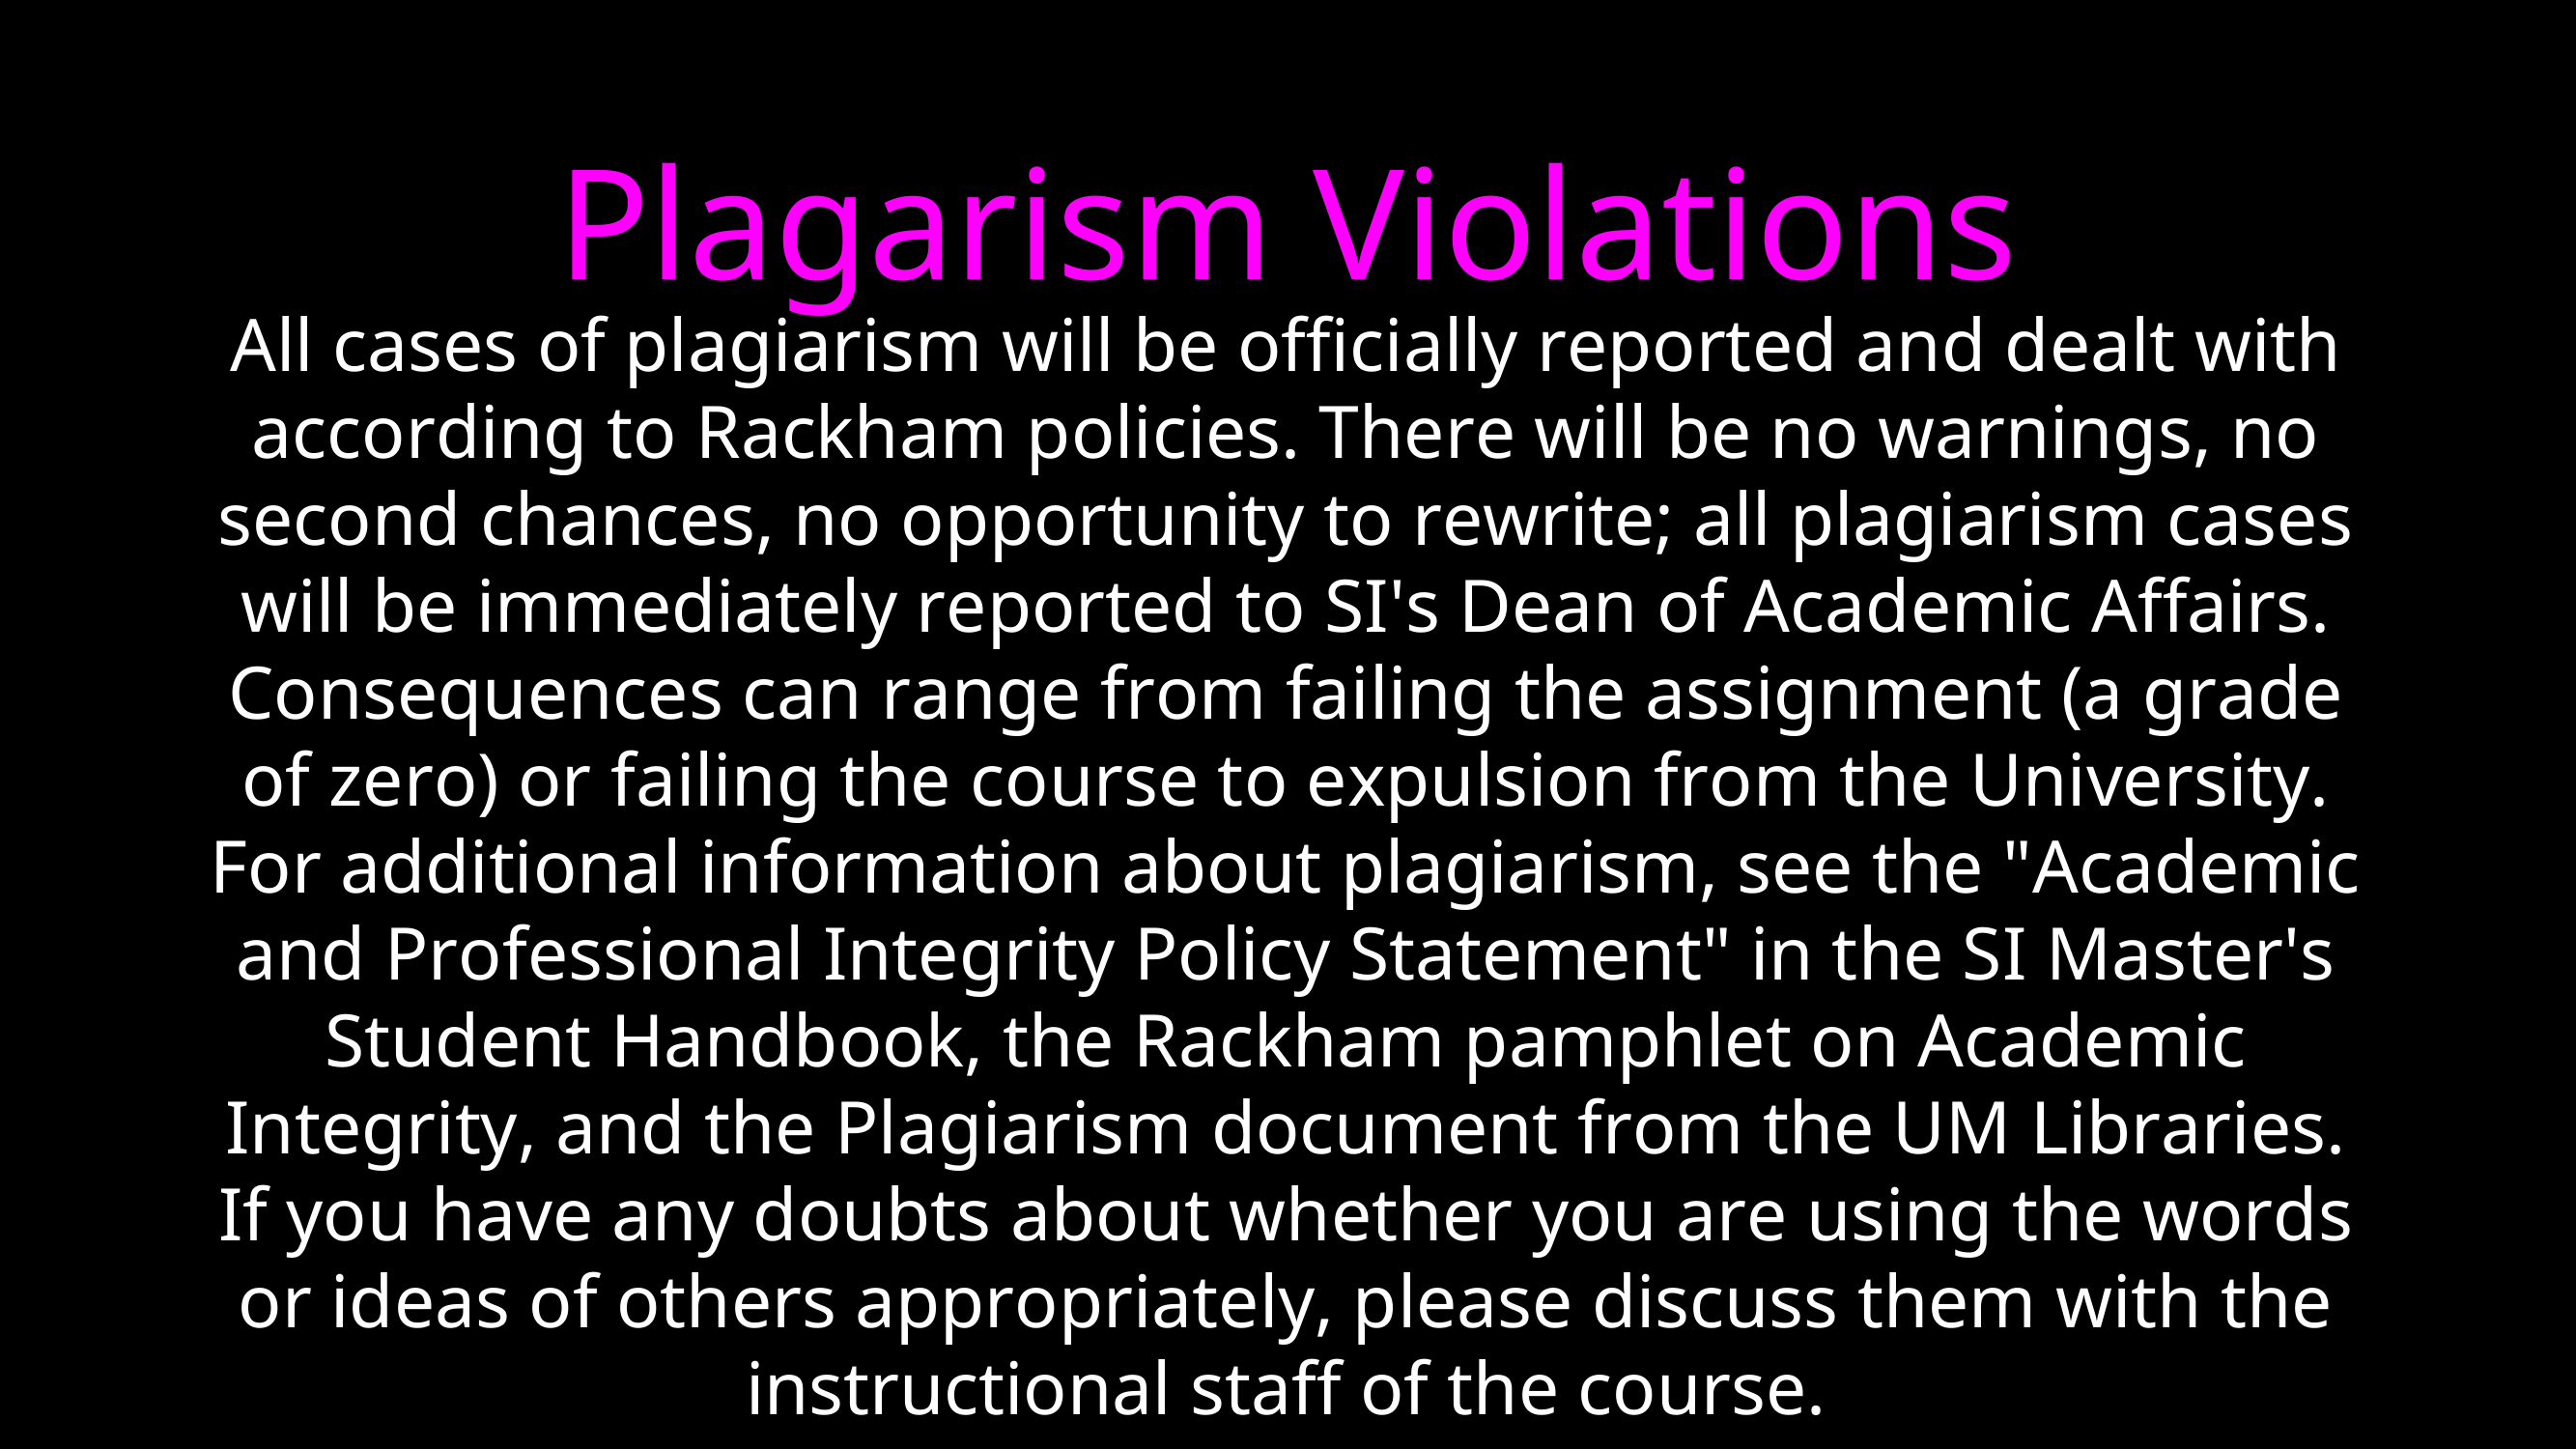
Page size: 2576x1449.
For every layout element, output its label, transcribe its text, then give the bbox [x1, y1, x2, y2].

text_box All cases of plagiarism will be officially reported and dealt with according to Rackham policies. There will be no warnings, no second chances, no opportunity to rewrite; all plagiarism cases will be immediately reported to SI's Dean of Academic Affairs. Consequences can range from failing the assignment (a grade of zero) or failing the course to expulsion from the University. For additional information about plagiarism, see the "Academic and Professional Integrity Policy Statement" in the SI Master's Student Handbook, the Rackham pamphlet on Academic Integrity, and the Plagiarism document from the UM Libraries. If you have any doubts about whether you are using the words or ideas of others appropriately, please discuss them with the instructional staff of the course. [202, 402, 2370, 1326]
title Plagarism Violations [183, 38, 2392, 403]
